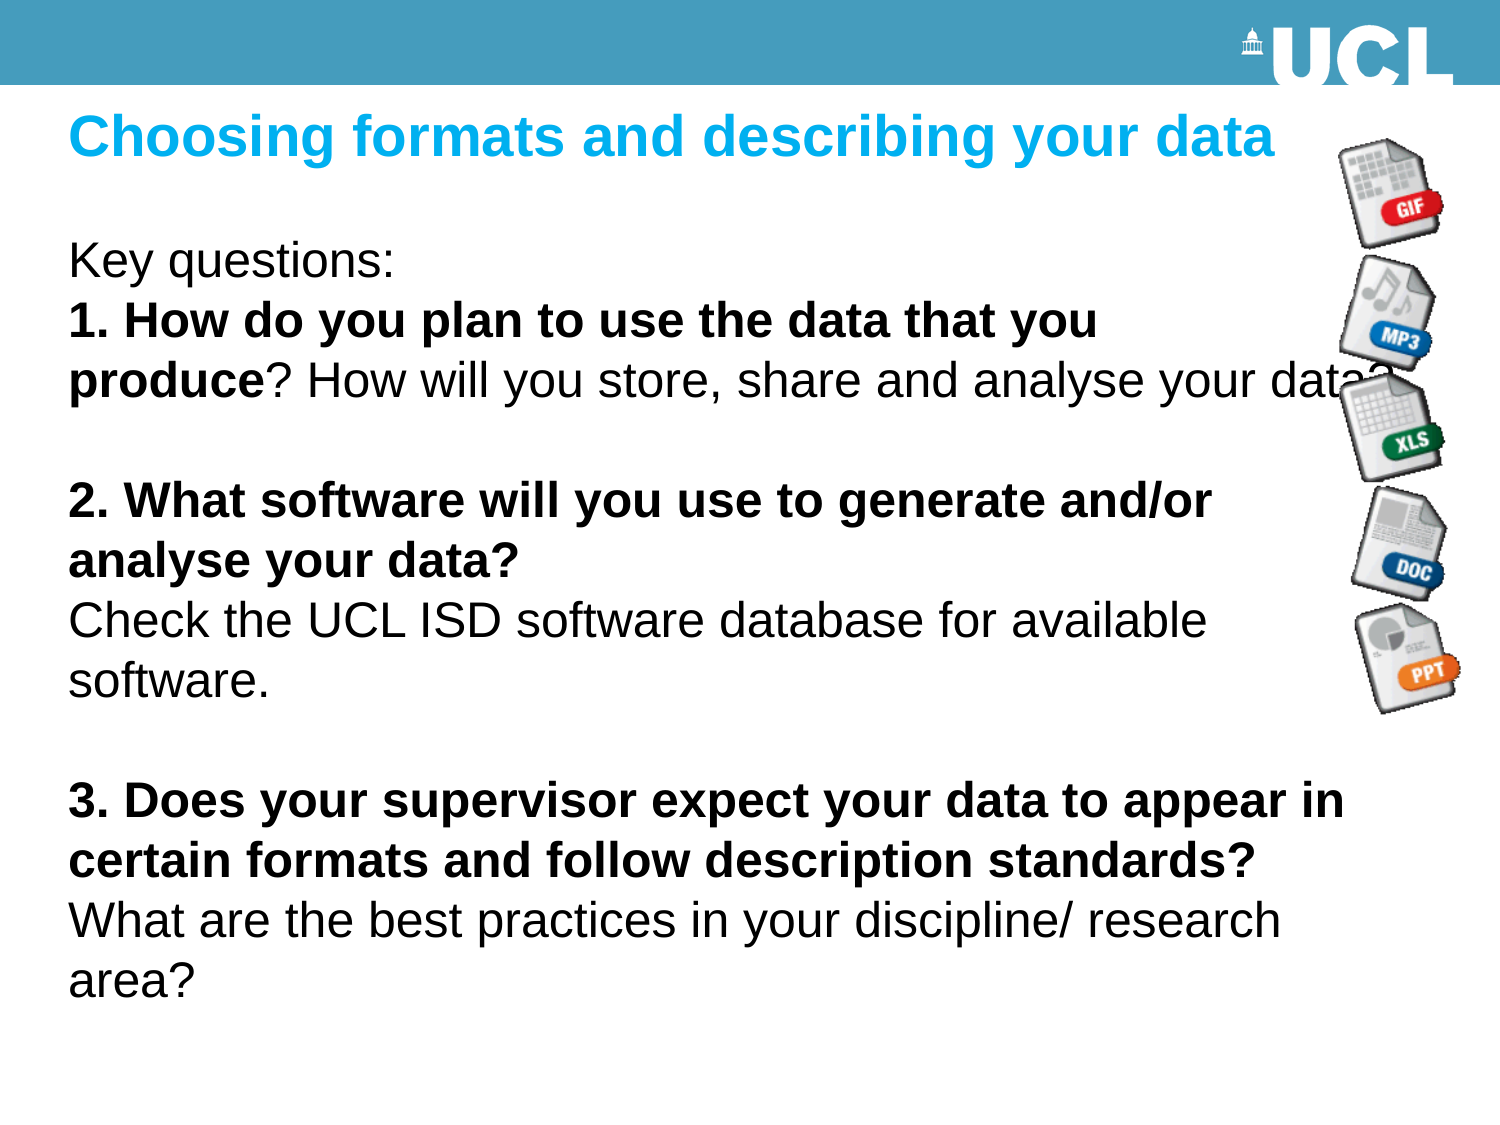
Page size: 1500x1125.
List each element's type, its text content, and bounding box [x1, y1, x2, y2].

picture [1328, 137, 1471, 717]
text_box Choosing formats and describing your data Key questions: 1. How do you plan to use the data that you produce? How will you store, share and analyse your data? 2. What software will you use to generate and/or analyse your data? Check the UCL ISD software database for available software. 3. Does your supervisor expect your data to appear in certain formats and follow description standards? What are the best practices in your discipline/ research area? [53, 90, 1411, 1075]
